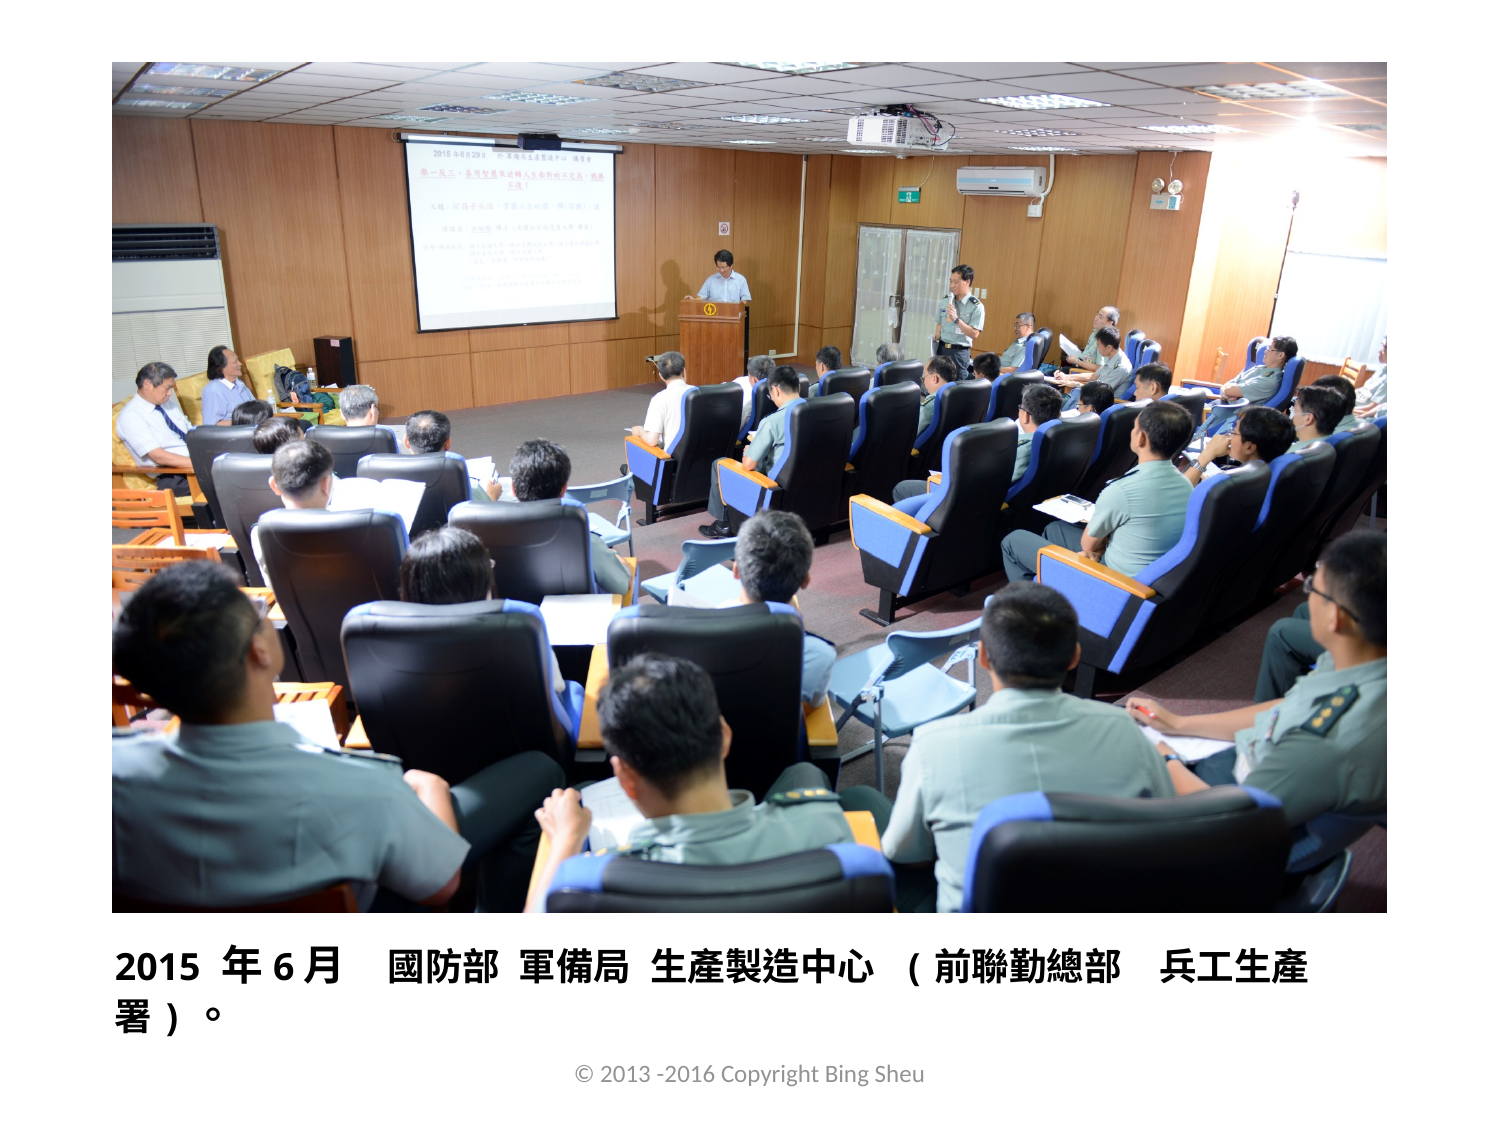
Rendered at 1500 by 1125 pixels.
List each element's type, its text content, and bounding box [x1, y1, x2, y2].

footer © 2013 -2016 Copyright Bing Sheu [512, 1047, 988, 1103]
text_box 2015 年6月 國防部 軍備局 生產製造中心 (前聯勤總部 兵工生產署)。 [99, 931, 1400, 1047]
picture [112, 62, 1387, 913]
